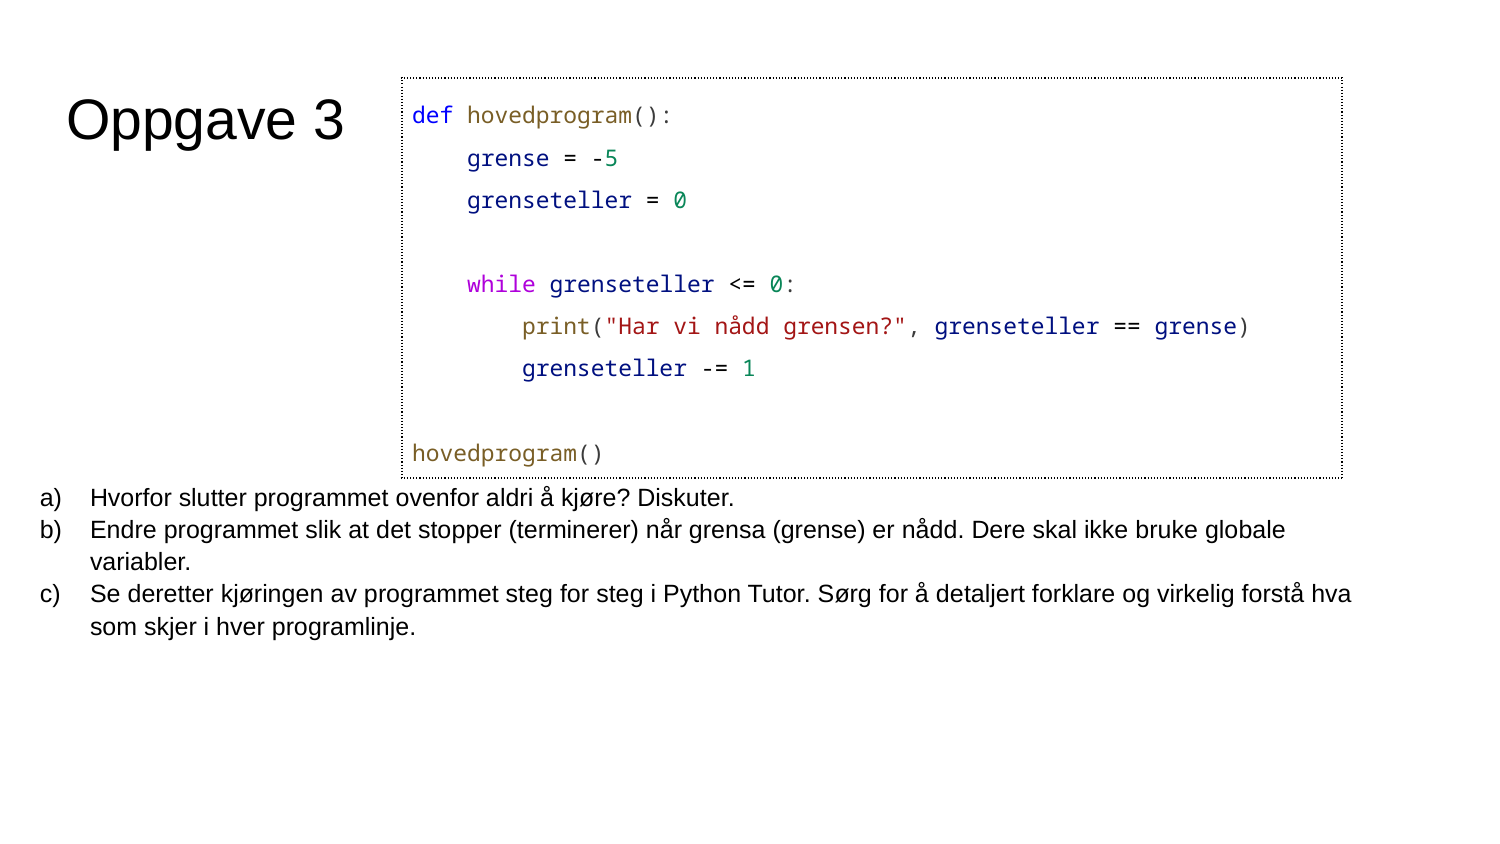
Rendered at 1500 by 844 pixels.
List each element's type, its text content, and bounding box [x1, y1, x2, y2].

list Hvorfor slutter programmet ovenfor aldri å kjøre? Diskuter. Endre programmet slik at det stopper (terminerer) når grensa (grense) er nådd. Dere skal ikke bruke globale variabler. Se deretter kjøringen av programmet steg for steg i Python Tutor. Sørg for å detaljert forklare og virkelig forstå hva som skjer i hver programlinje. [0, 436, 1398, 844]
table_header def hovedprogram(): grense = -5 grenseteller = 0 while grenseteller <= 0: print("Har vi nådd grensen?", grenseteller == grense) grenseteller -= 1 hovedprogram() [402, 78, 1342, 478]
title Oppgave 3 [51, 72, 1449, 167]
